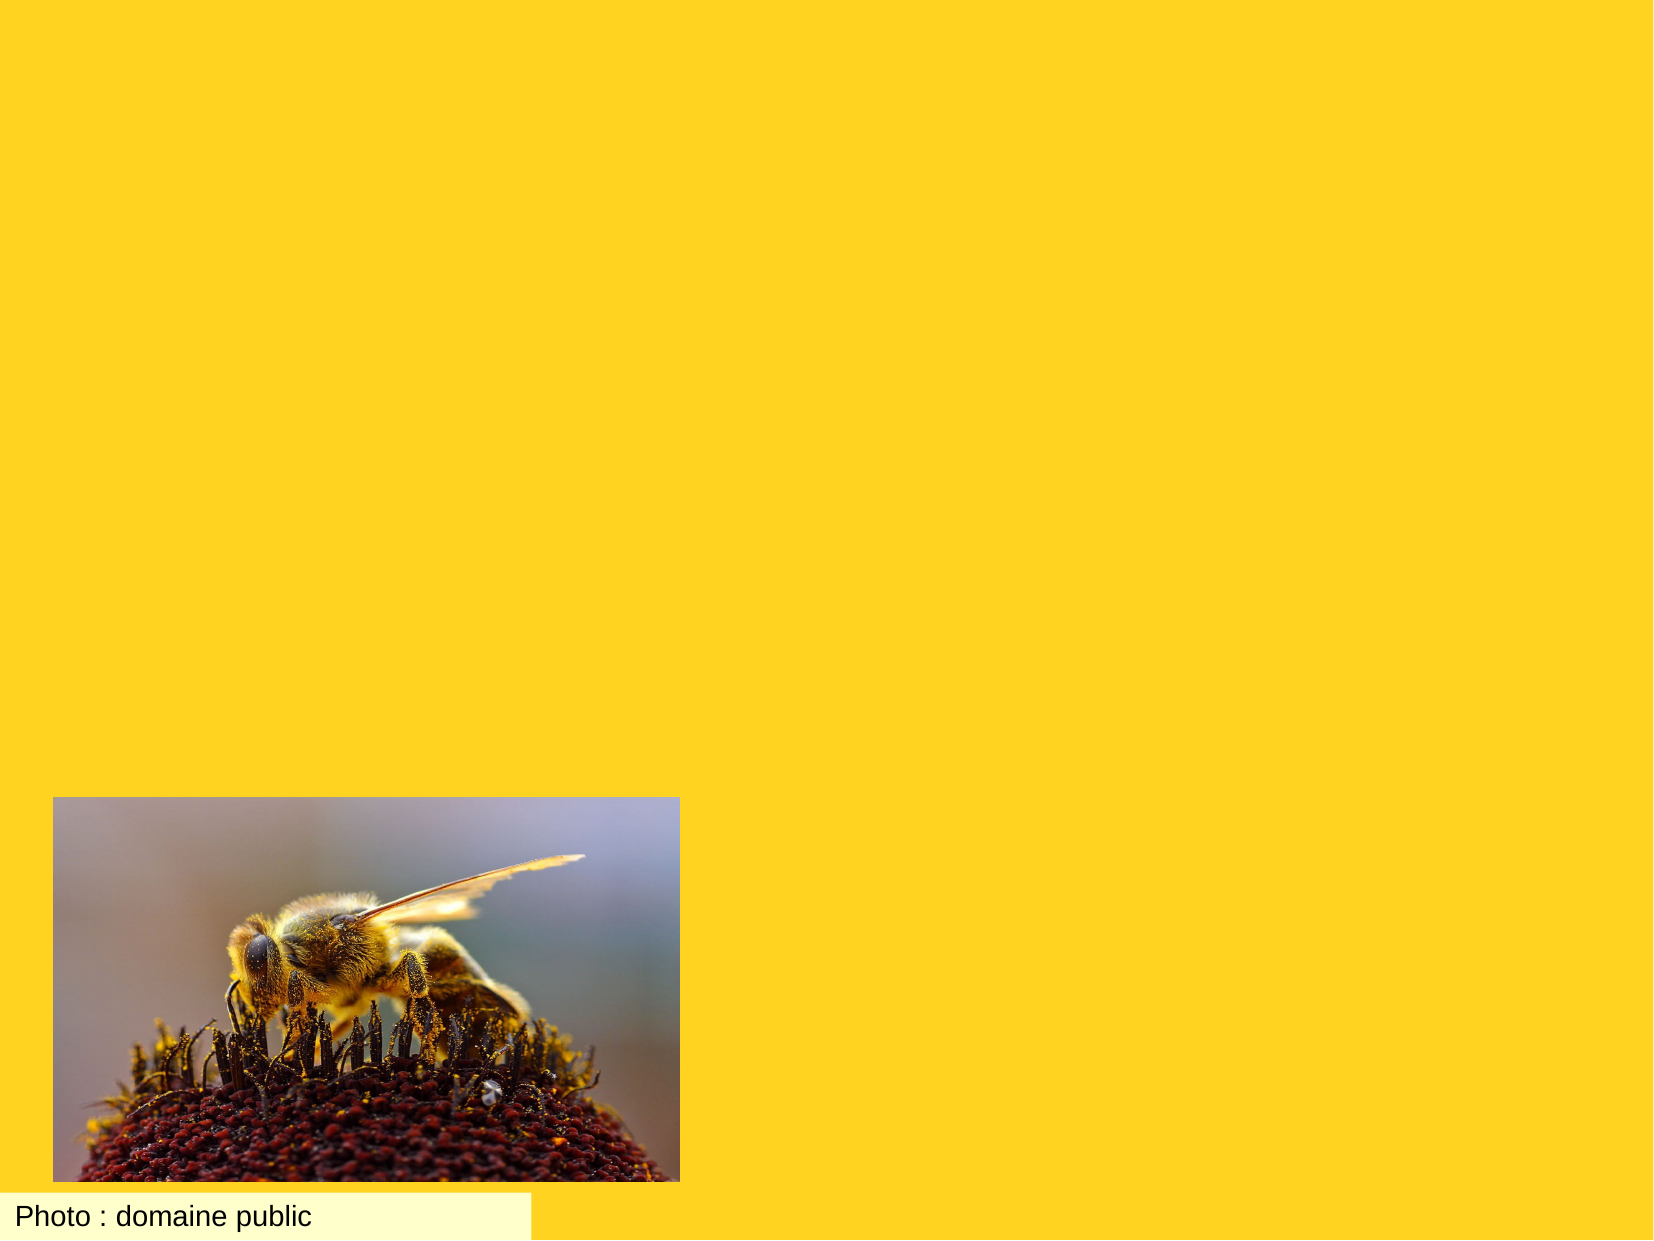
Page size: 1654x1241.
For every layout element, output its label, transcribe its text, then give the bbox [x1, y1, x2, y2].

text_box Photo : domaine public [0, 1192, 532, 1241]
picture [53, 797, 680, 1182]
